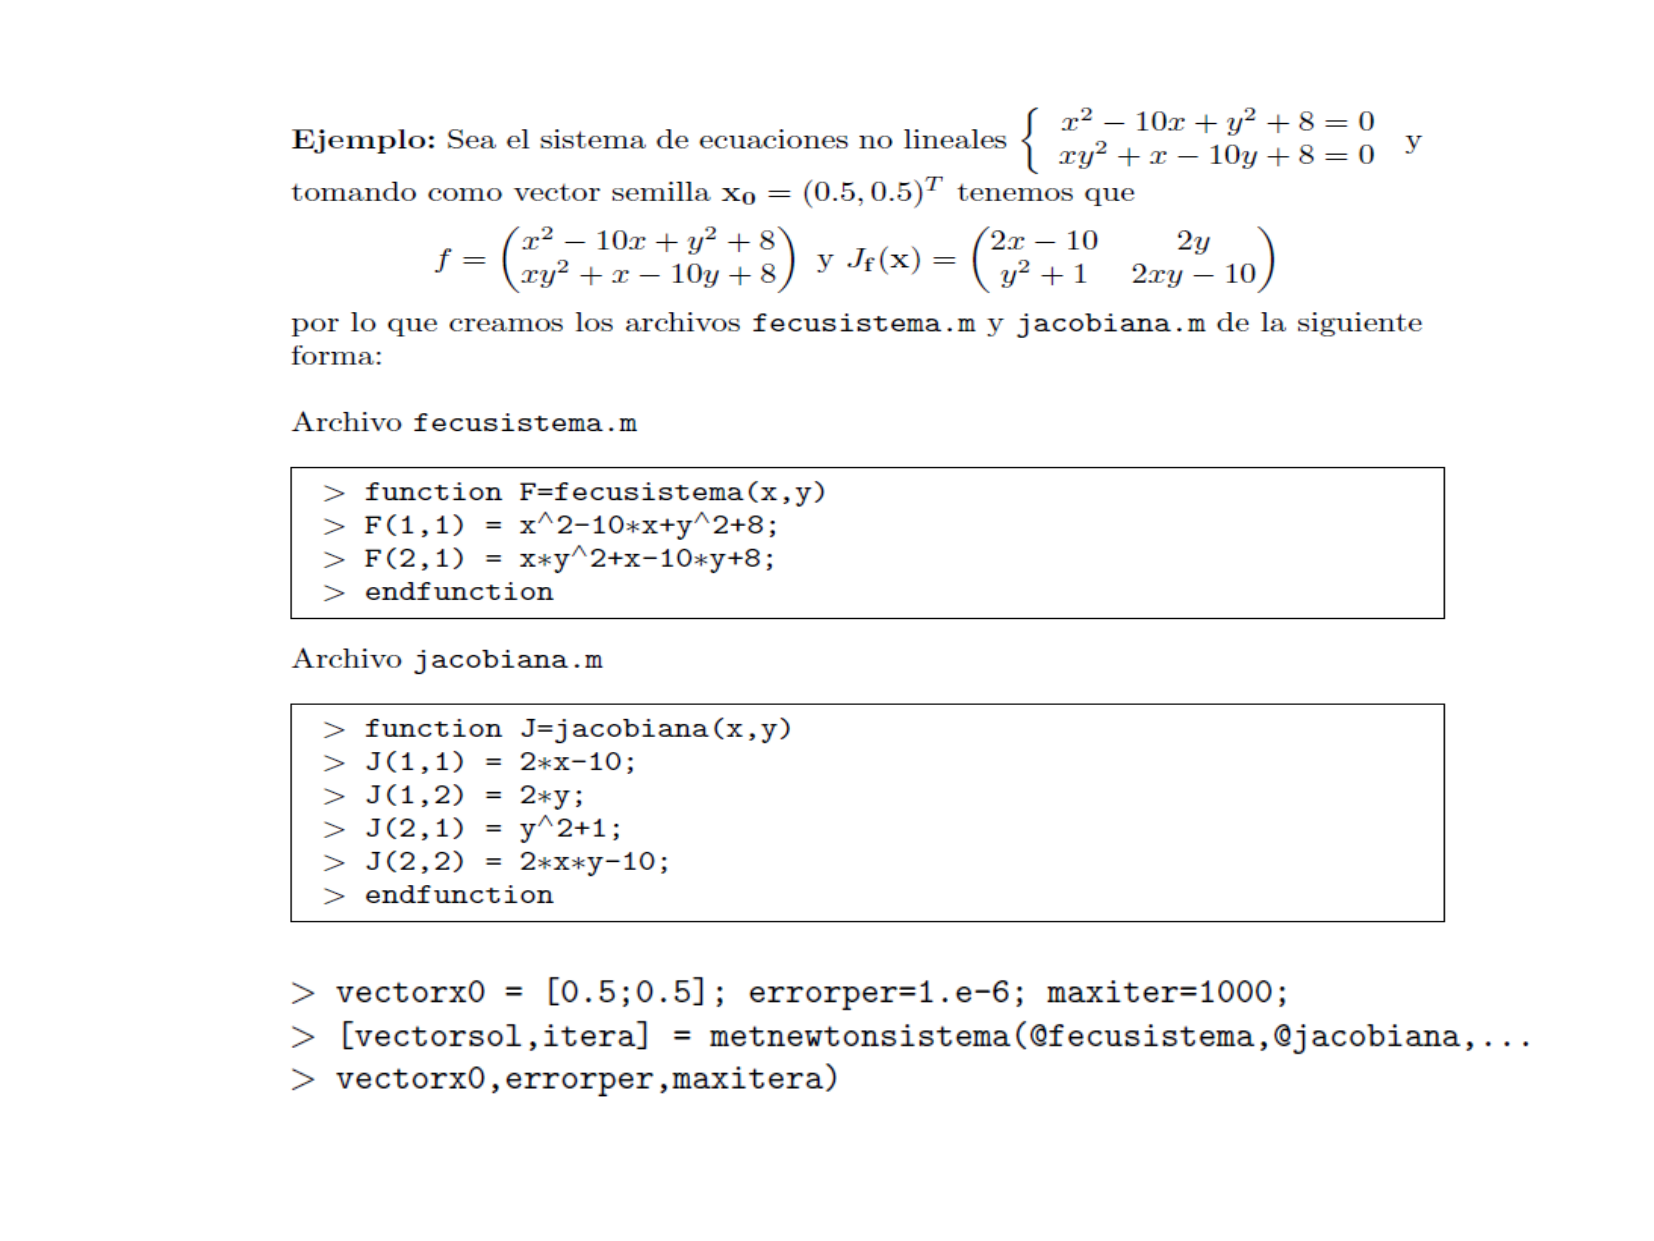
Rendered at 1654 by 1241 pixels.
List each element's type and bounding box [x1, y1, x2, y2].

picture [263, 957, 1572, 1117]
picture [221, 100, 1462, 939]
